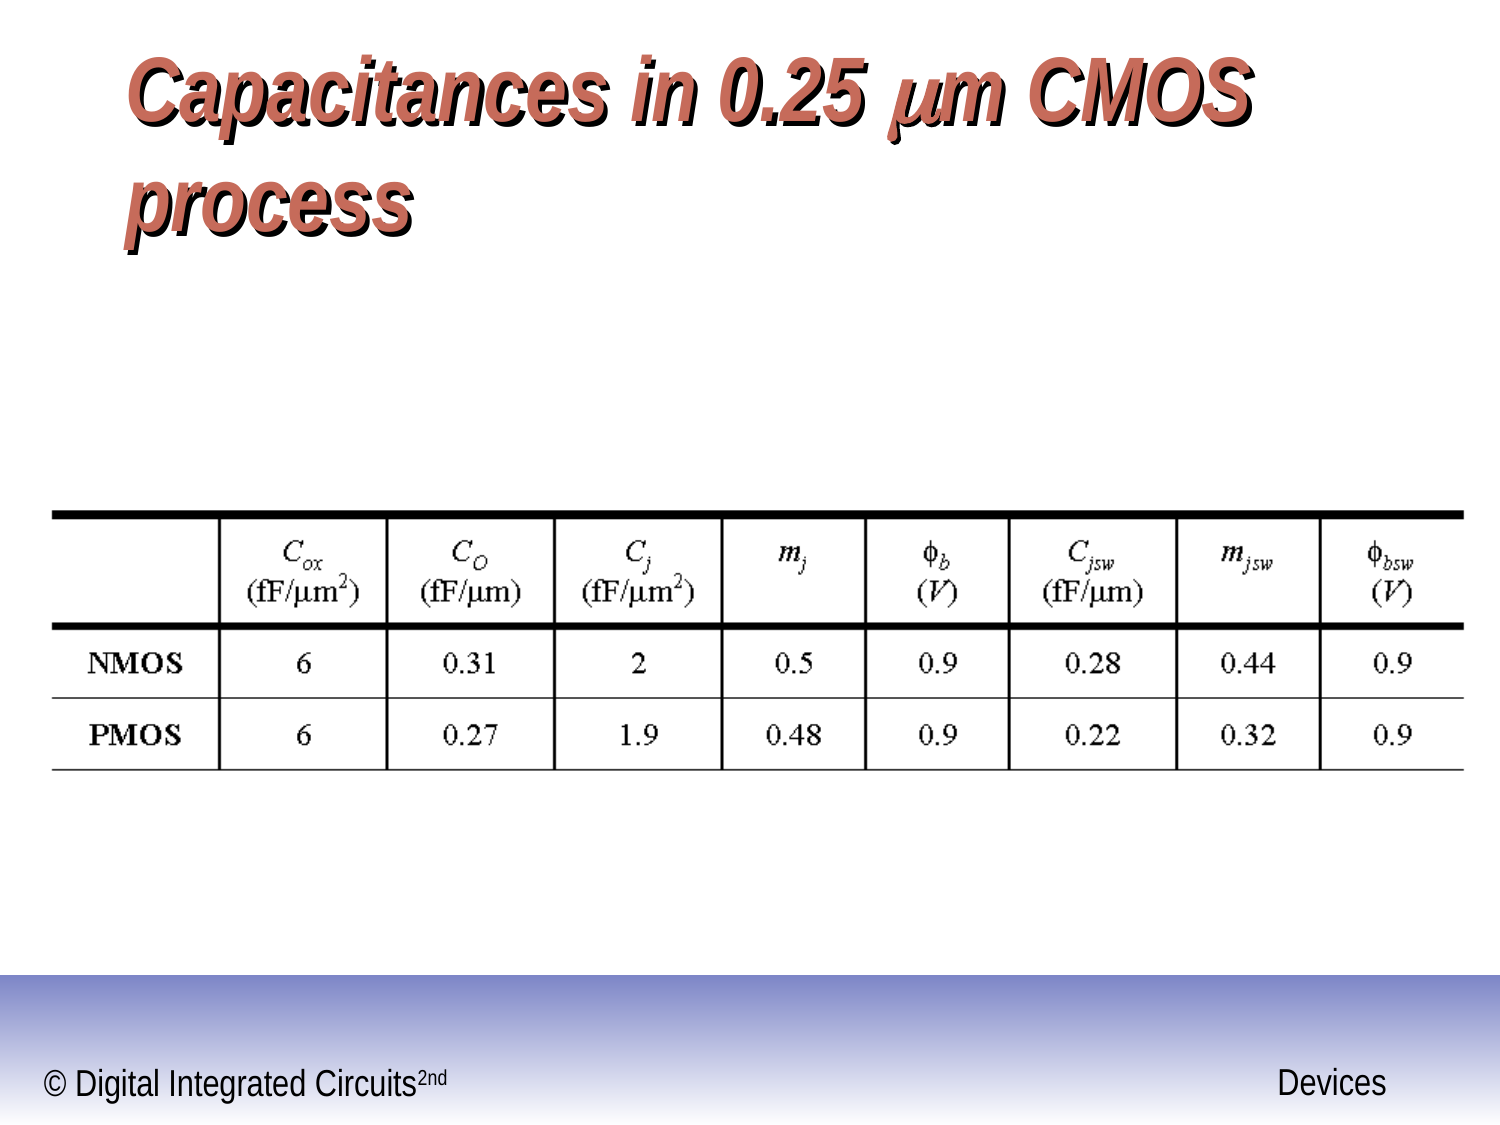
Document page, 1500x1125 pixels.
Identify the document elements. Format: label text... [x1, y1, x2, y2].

title Capacitances in 0.25 m CMOS process [110, 22, 1386, 258]
picture [34, 491, 1500, 811]
